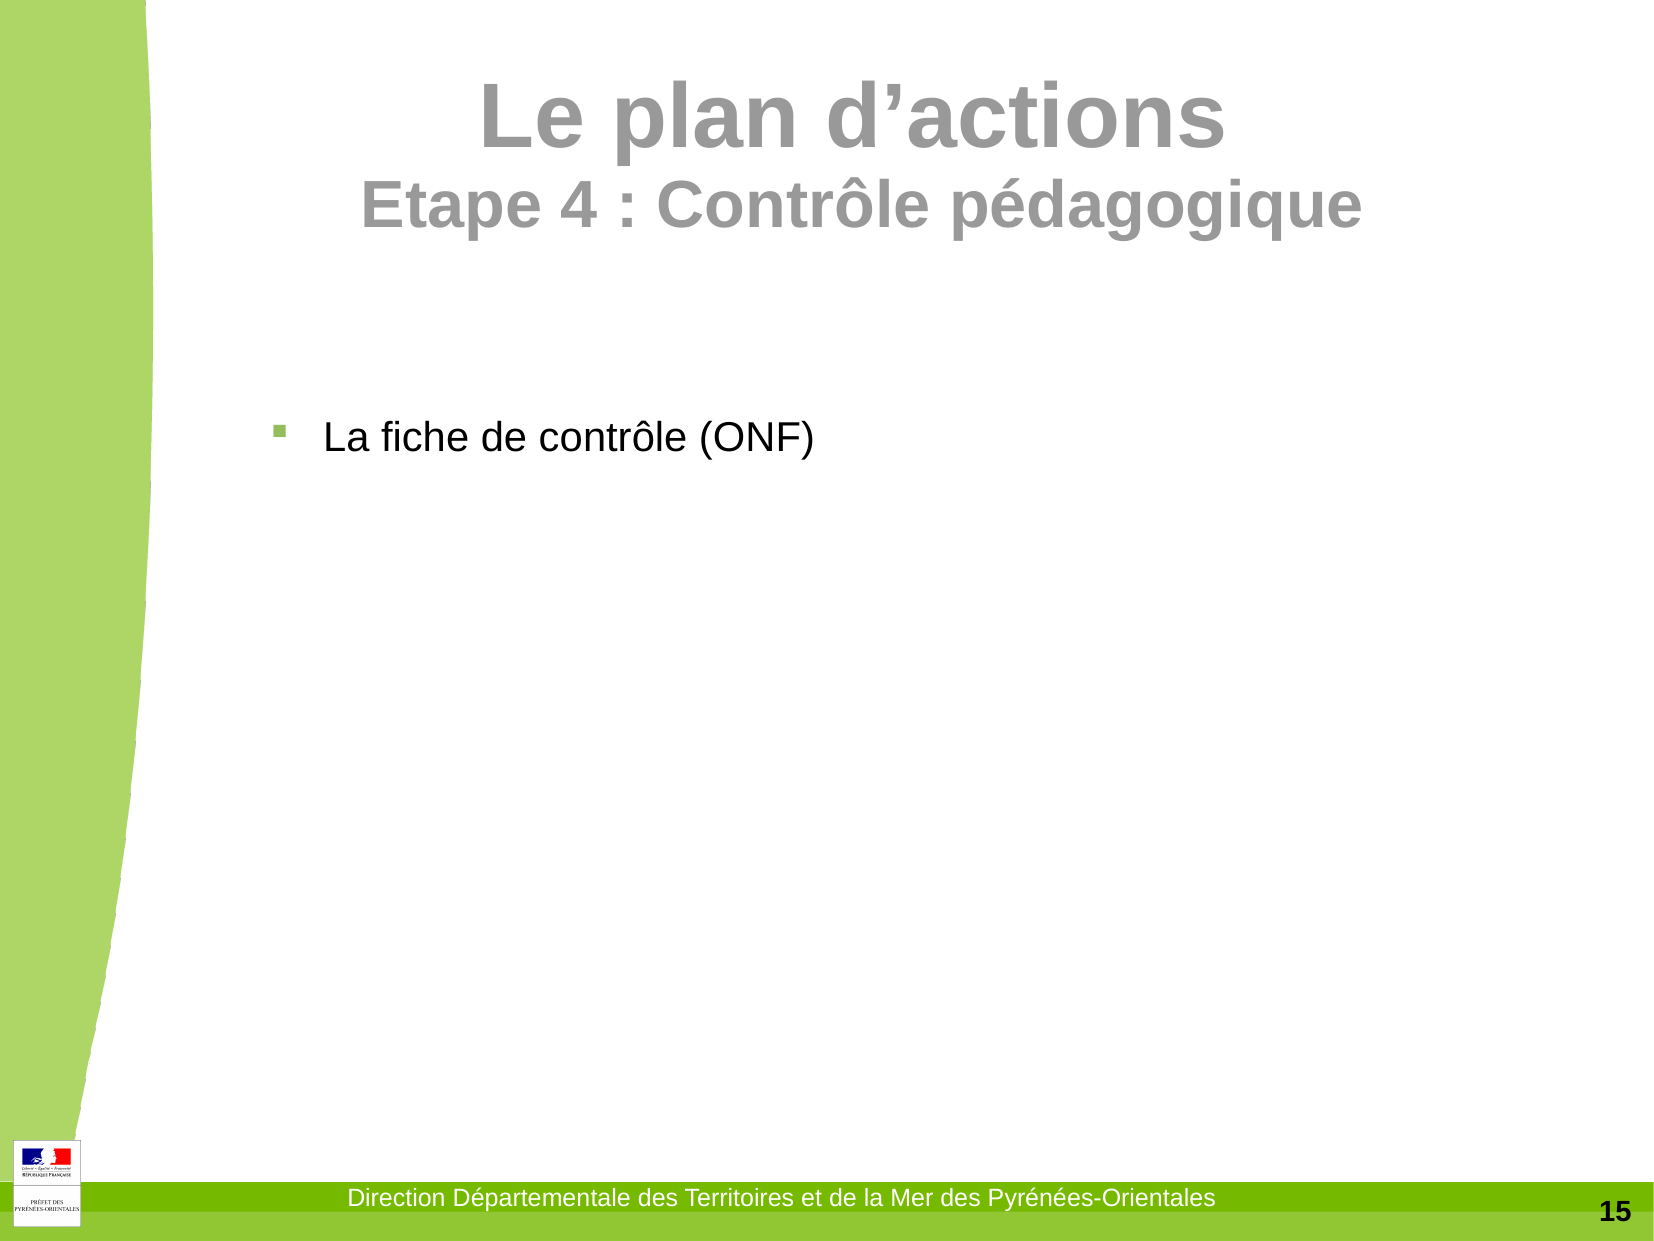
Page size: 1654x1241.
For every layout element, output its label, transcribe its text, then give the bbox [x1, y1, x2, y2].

title Le plan d’actions Etape 4 : Contrôle pédagogique [136, 56, 1571, 250]
picture [0, 0, 1654, 1241]
list La fiche de contrôle (ONF) [181, 413, 1511, 857]
